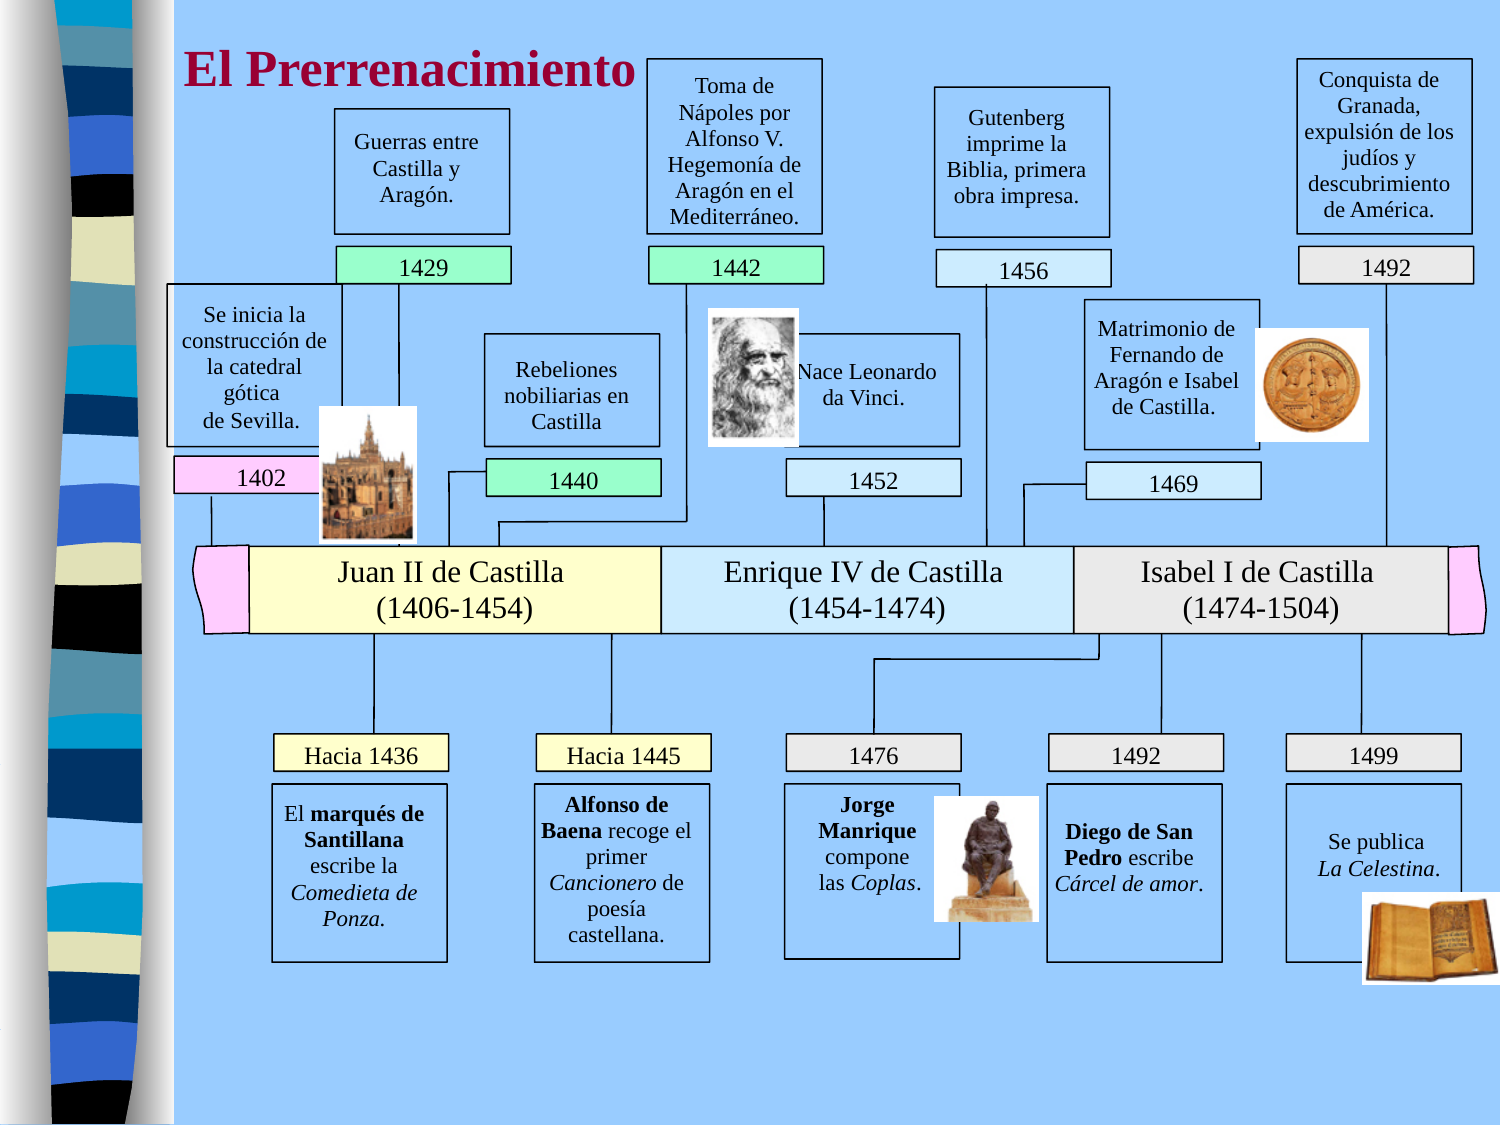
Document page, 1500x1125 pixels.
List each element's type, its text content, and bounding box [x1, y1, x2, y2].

text_box Enrique IV de Castilla (1454-1474) [661, 546, 1073, 634]
text_box 1456 [936, 249, 1112, 287]
text_box Gutenberg imprime la Biblia, primera obra impresa. [923, 96, 1110, 218]
text_box Jorge Manrique compone las Coplas. [773, 784, 962, 933]
text_box 1492 [1048, 733, 1224, 772]
text_box Hacia 1436 [273, 733, 449, 772]
picture [1255, 328, 1369, 442]
picture [708, 308, 799, 447]
text_box Guerras entre Castilla y Aragón. [323, 121, 510, 217]
text_box [1448, 545, 1487, 635]
picture [319, 406, 417, 544]
text_box Conquista de Granada, expulsión de los judíos y descubrimiento de América. [1286, 58, 1473, 233]
text_box Isabel I de Castilla (1474-1504) [1073, 546, 1449, 634]
text_box Nace Leonardo da Vinci. [799, 351, 960, 421]
text_box 1476 [786, 733, 962, 772]
picture [934, 796, 1039, 922]
text_box Se publica La Celestina. [1286, 821, 1473, 918]
text_box Matrimonio de Fernando de Aragón e Isabel de Castilla. [1073, 308, 1260, 430]
text_box [192, 545, 250, 634]
text_box 1402 [174, 456, 319, 494]
text_box Juan II de Castilla (1406-1454) [248, 546, 661, 634]
text_box 1442 [648, 246, 824, 284]
text_box 1452 [786, 458, 962, 497]
text_box 1429 [336, 246, 512, 284]
text_box Hacia 1445 [536, 733, 712, 772]
text_box El Prerrenacimiento [167, 31, 653, 74]
text_box Se inicia la construcción de la catedral gótica de Sevilla. [161, 294, 348, 444]
text_box Diego de San Pedro escribe Cárcel de amor. [1039, 811, 1223, 907]
text_box 1492 [1298, 246, 1474, 284]
picture [1362, 892, 1500, 985]
text_box El marqués de Santillana escribe la Comedieta de Ponza. [261, 793, 448, 941]
text_box Toma de Nápoles por Alfonso V. Hegemonía de Aragón en el Mediterráneo. [641, 65, 828, 239]
text_box 1499 [1286, 733, 1462, 772]
text_box Rebeliones nobiliarias en Castilla [473, 348, 660, 444]
text_box Alfonso de Baena recoge el primer Cancionero de poesía castellana. [523, 784, 710, 958]
text_box 1440 [486, 458, 662, 497]
text_box 1469 [1086, 462, 1262, 500]
